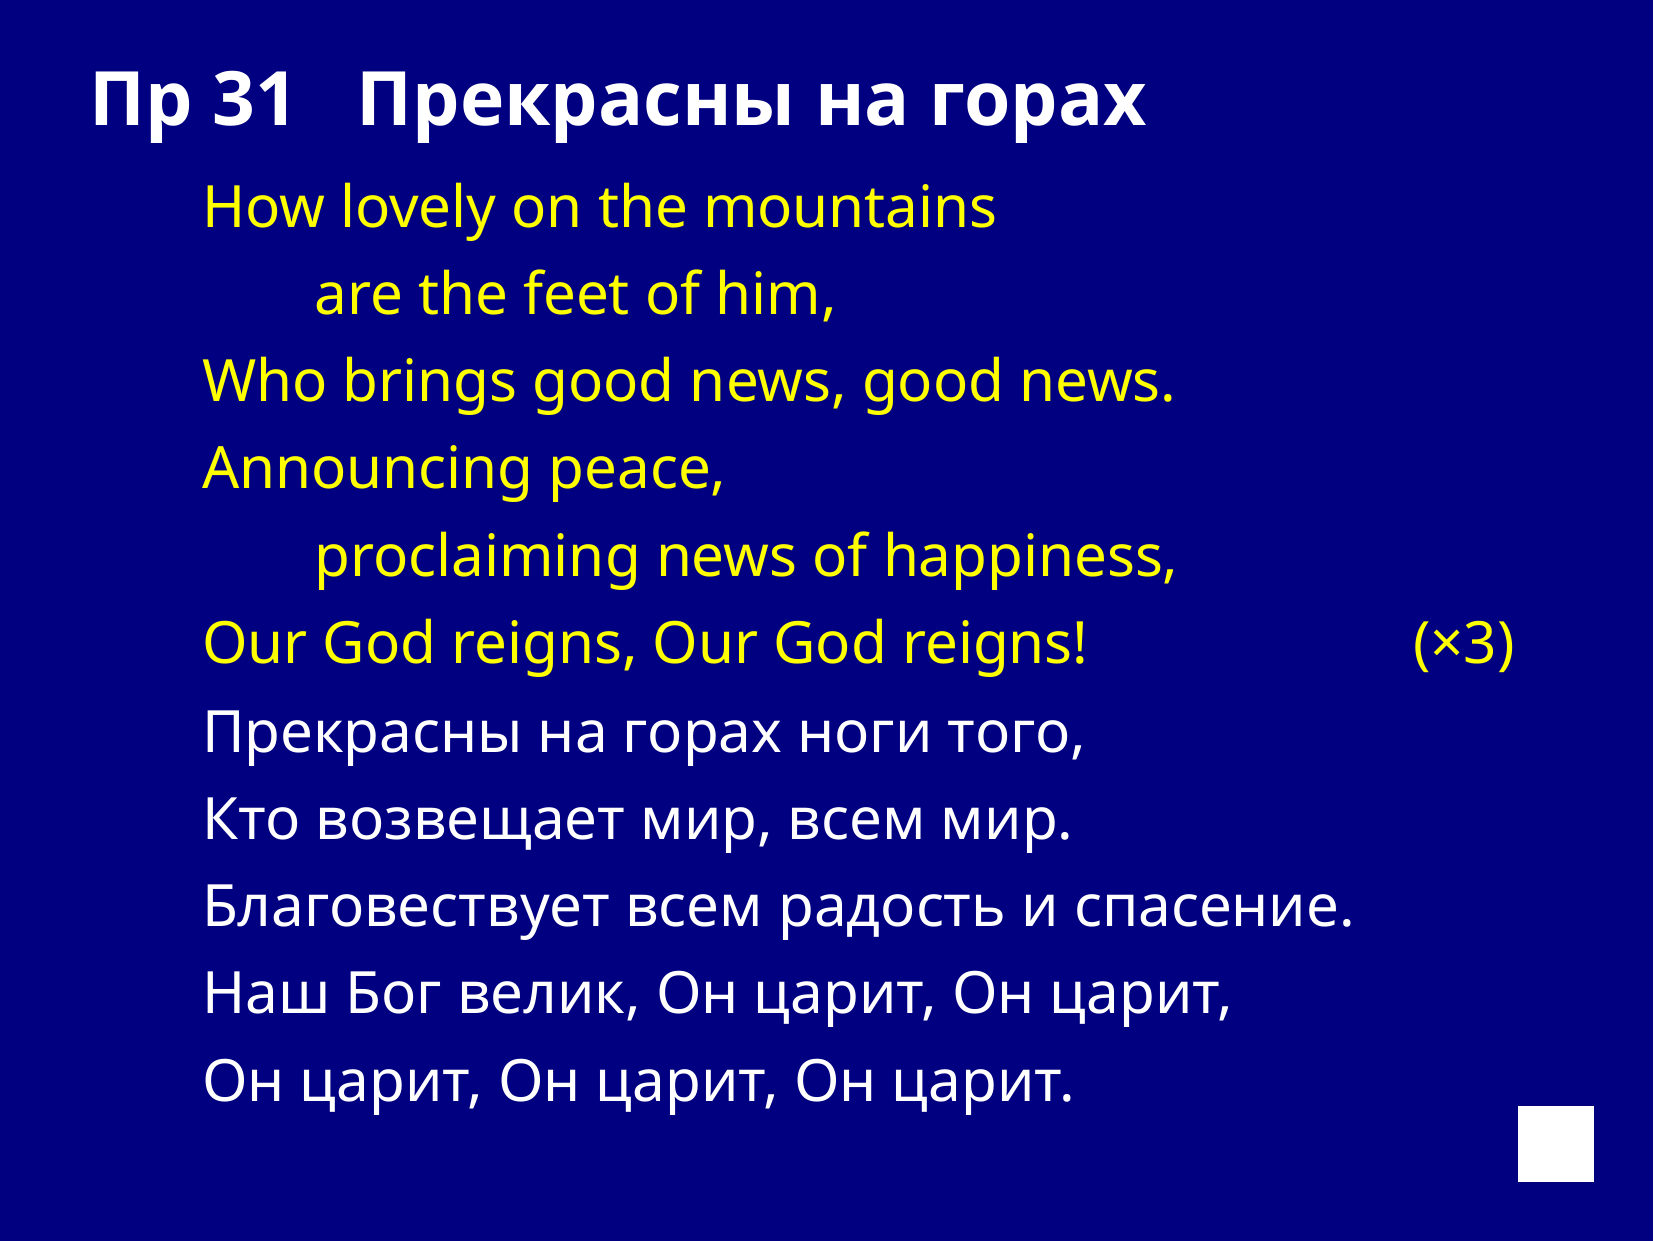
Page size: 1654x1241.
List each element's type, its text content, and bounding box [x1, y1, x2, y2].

text_box [1518, 1106, 1594, 1182]
text_box How lovely on the mountains are the feet of him, Who brings good news, good news. Announcing peace, proclaiming news of happiness, Our God reigns, Our God reigns! (×3) [75, 151, 1576, 638]
text_box Пр 31 Прекрасны на горах [75, 37, 1576, 151]
text_box Прекрасны на горах ноги того, Кто возвещает мир, всем мир. Благовествует всем радость и спасение. Наш Бог велик, Он царит, Он царит, Он царит, Он царит, Он царит. [75, 675, 1576, 1163]
